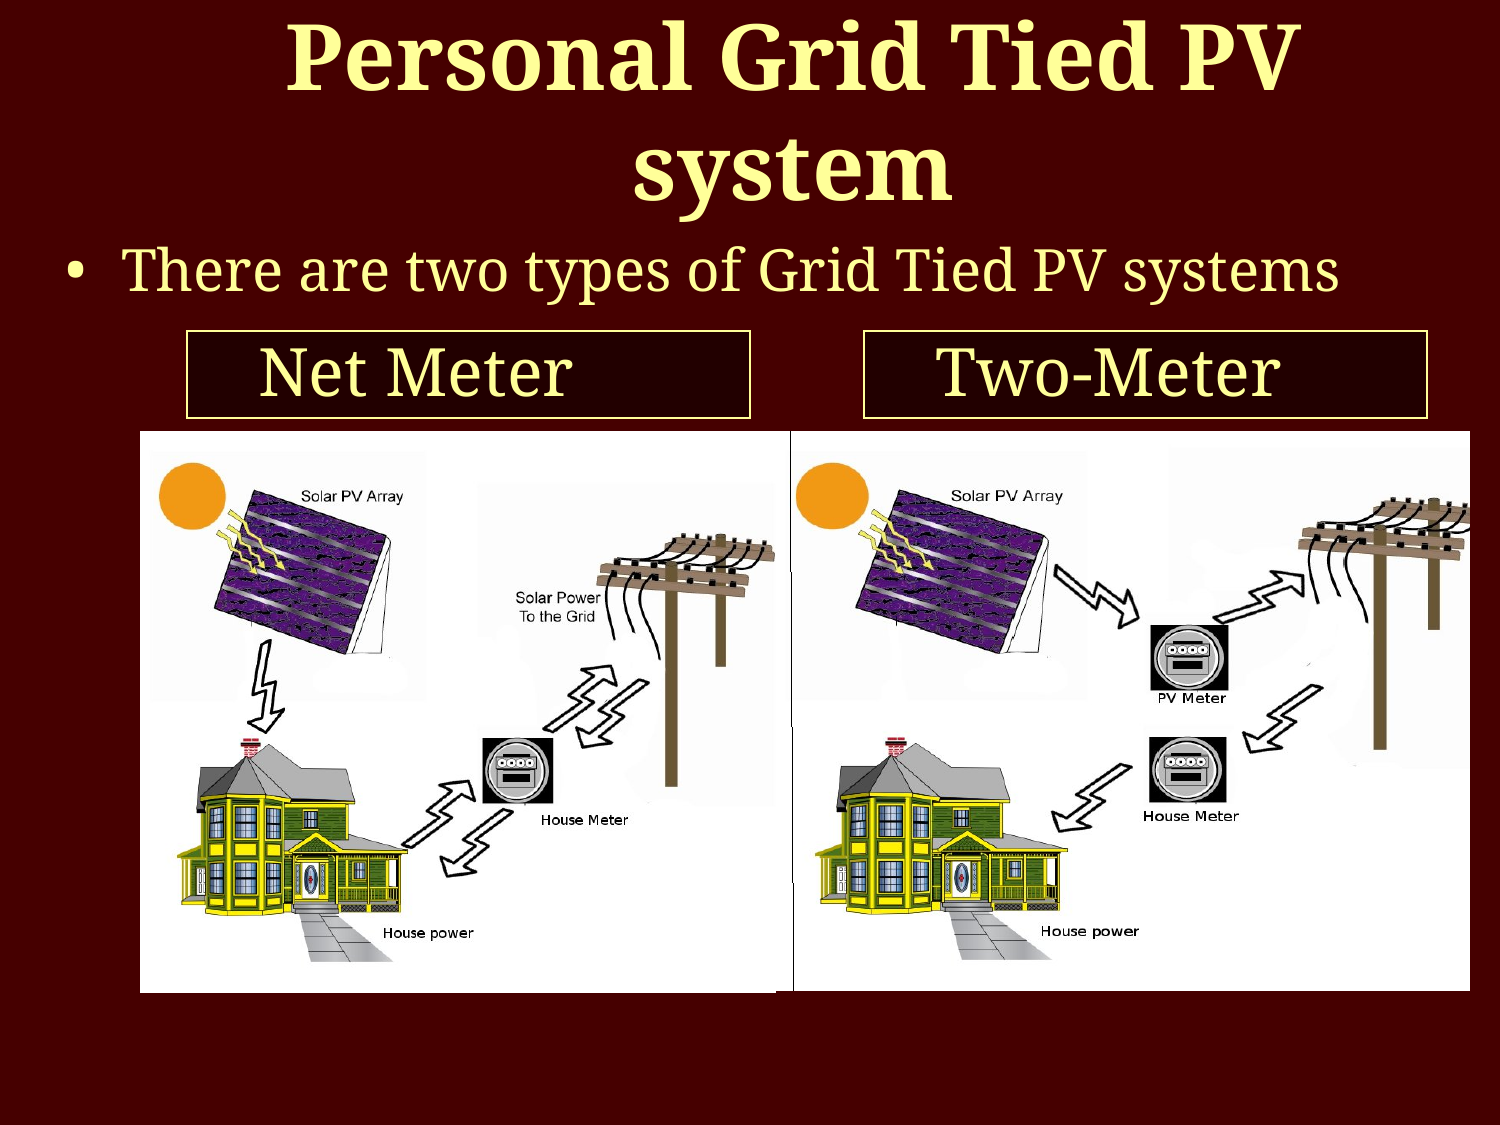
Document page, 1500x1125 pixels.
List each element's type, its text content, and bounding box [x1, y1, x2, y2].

title Personal Grid Tied PV system [225, 0, 1363, 224]
picture [140, 431, 1470, 993]
list There are two types of Grid Tied PV systems [50, 224, 1467, 1039]
list Two-Meter [864, 330, 1427, 419]
list Net Meter [187, 330, 750, 419]
